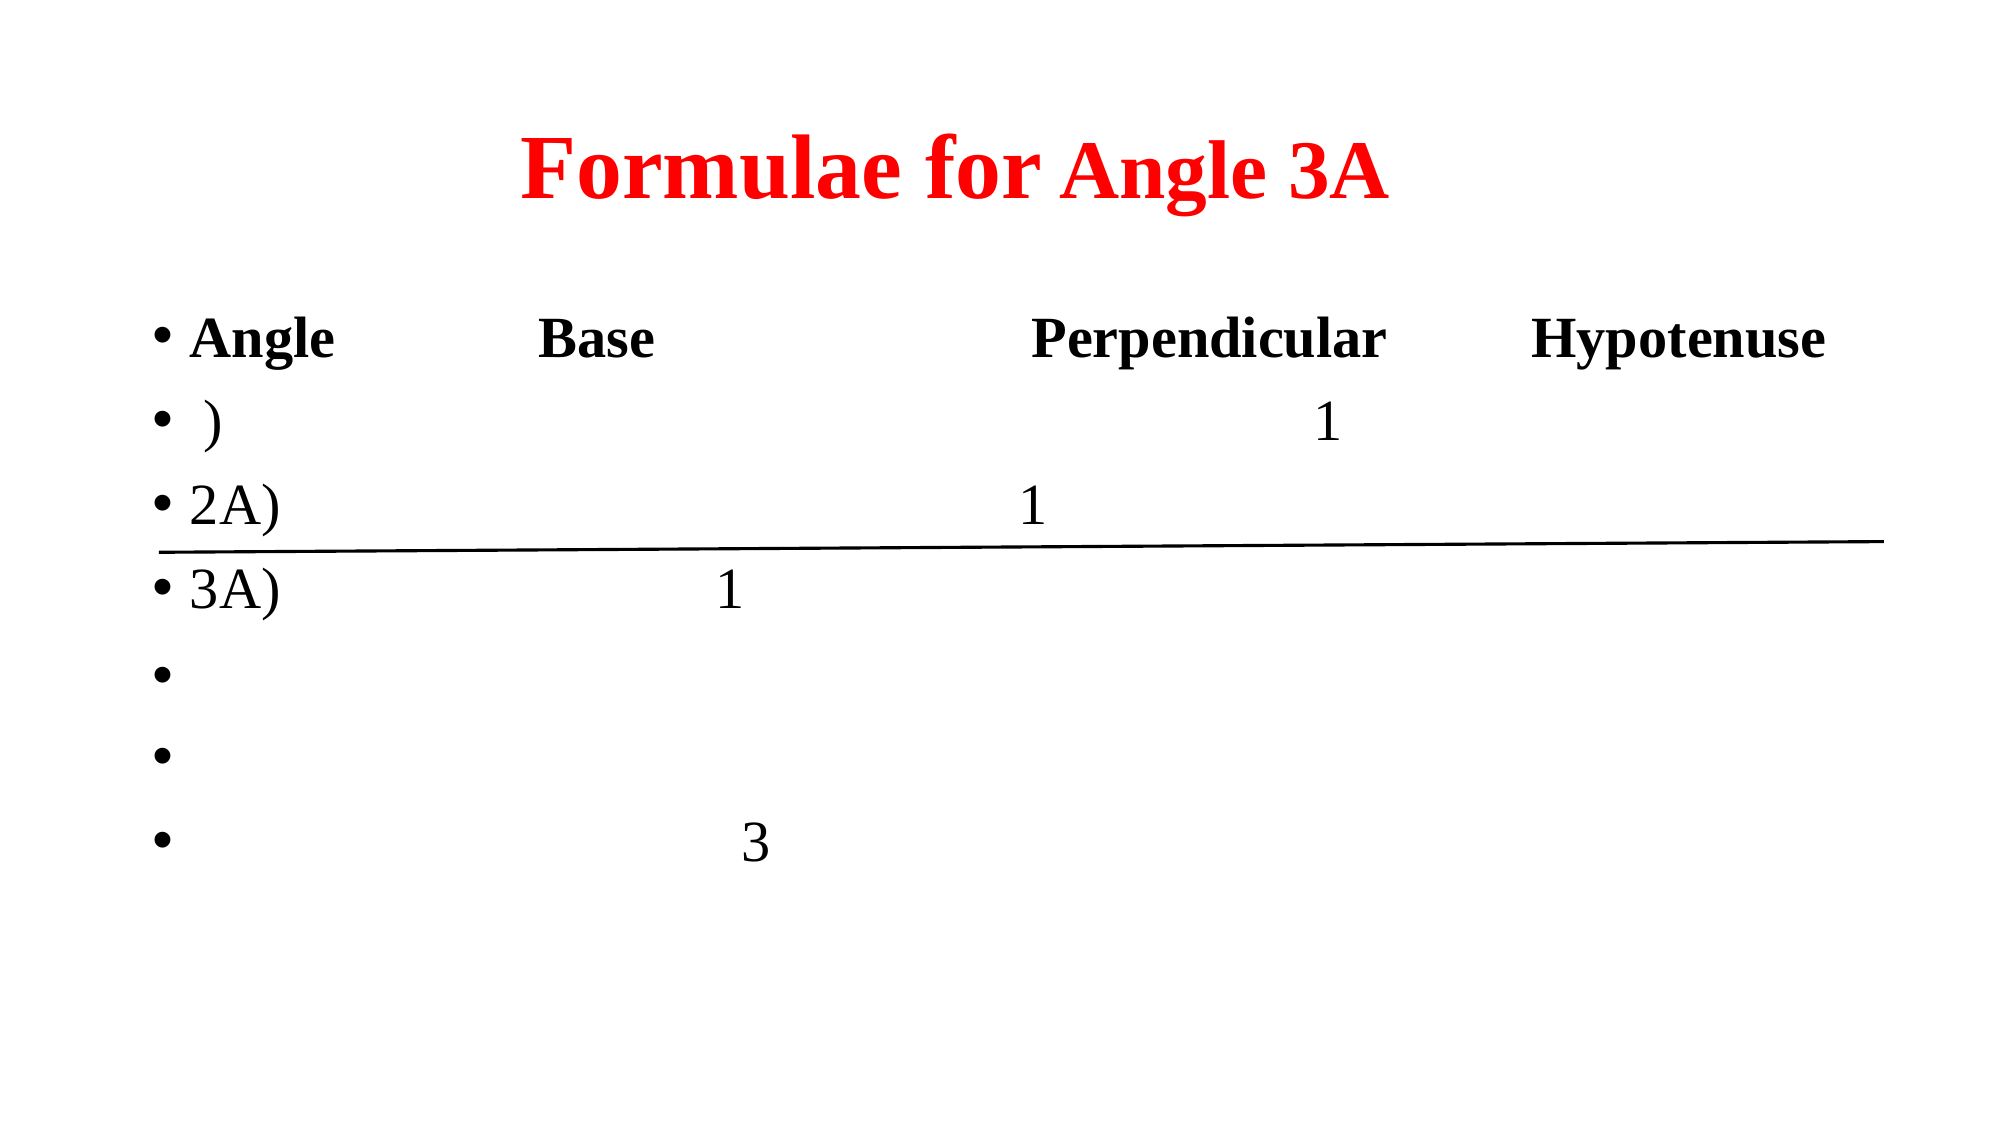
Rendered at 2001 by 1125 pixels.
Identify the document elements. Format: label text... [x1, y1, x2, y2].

title Formulae for Angle 3A [137, 59, 1863, 278]
list Angle Base Perpendicular Hypotenuse ) 1 2A) 1 3A) 1 3 [137, 299, 1863, 1014]
